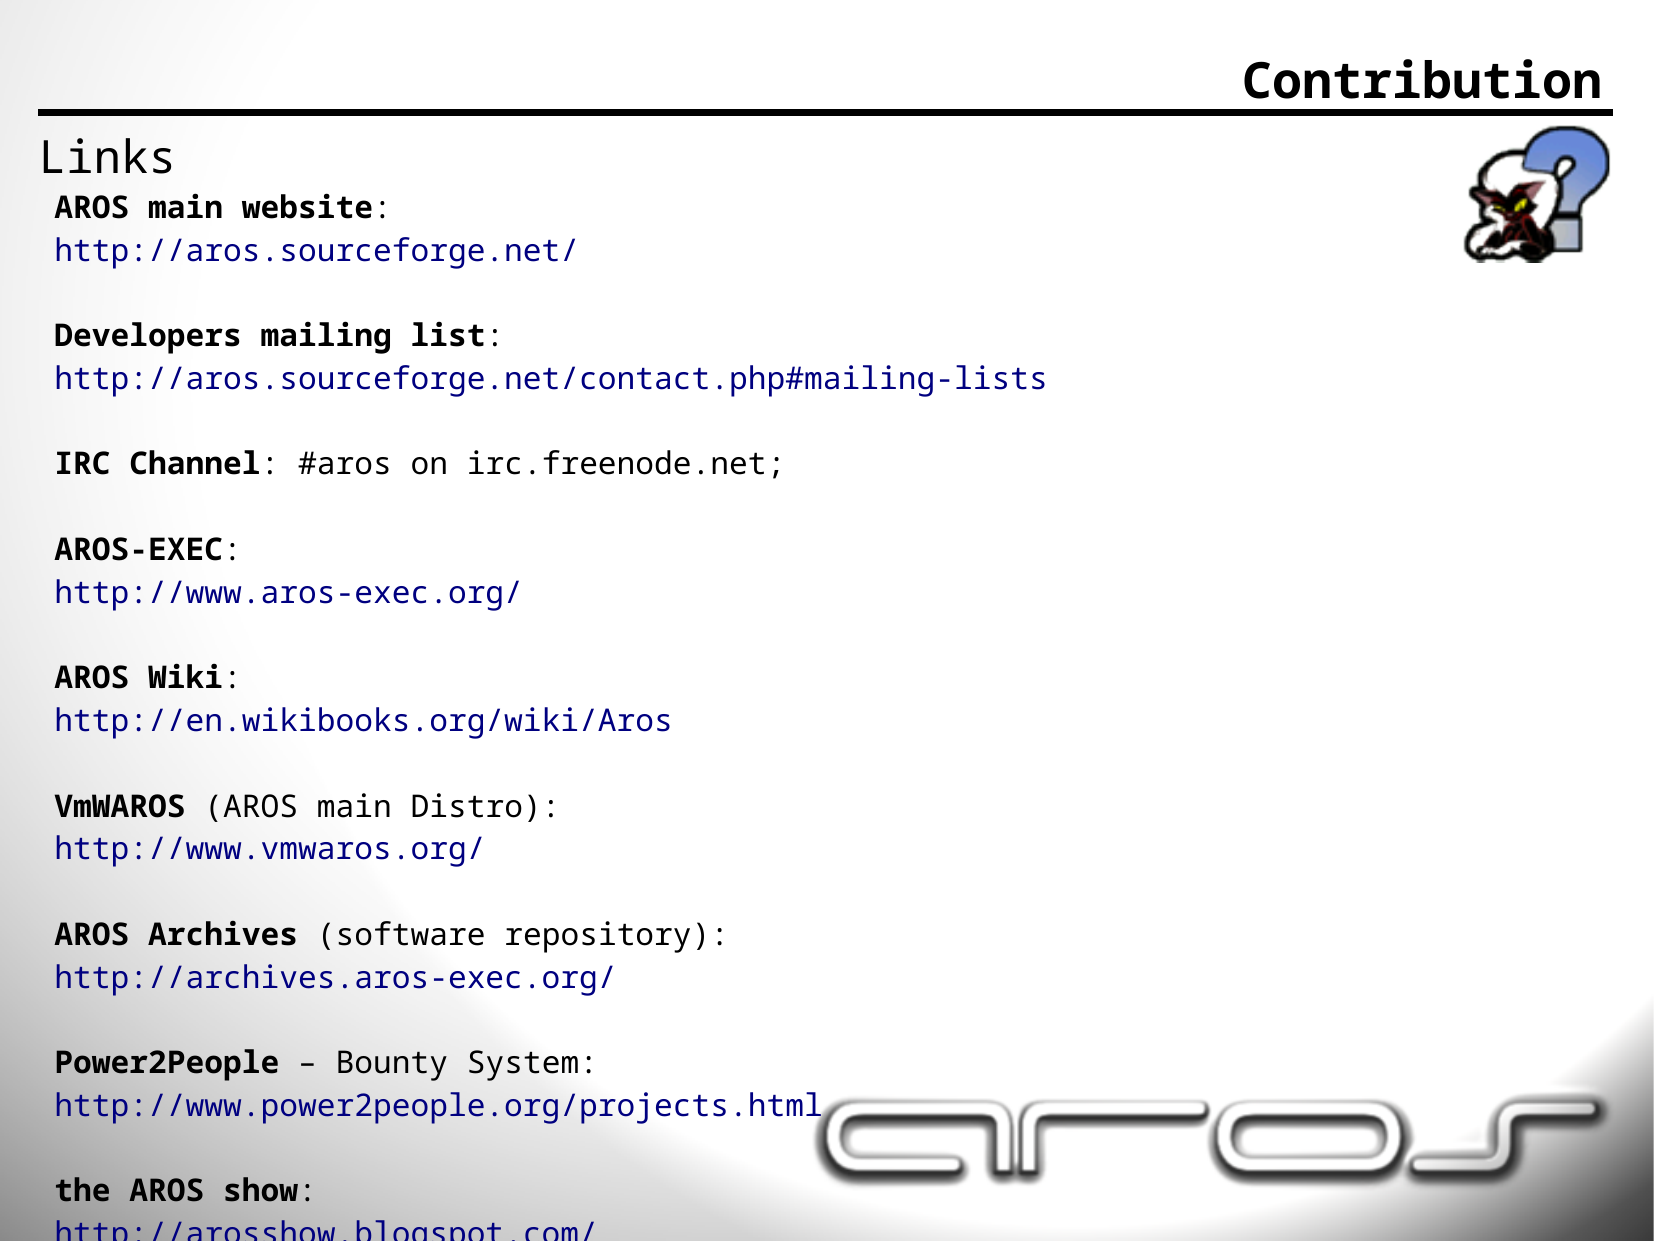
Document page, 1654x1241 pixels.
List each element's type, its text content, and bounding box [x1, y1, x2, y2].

picture [571, 1230, 575, 1241]
text_box Contribution [1227, 37, 1624, 103]
picture [564, 1229, 568, 1241]
picture [453, 1229, 462, 1241]
picture [190, 1236, 198, 1241]
picture [115, 1229, 124, 1241]
text_box Links [23, 116, 192, 178]
picture [359, 1229, 368, 1241]
picture [415, 1229, 424, 1241]
picture [284, 1229, 293, 1241]
picture [396, 1229, 405, 1241]
picture [0, 0, 1654, 1241]
picture [228, 1229, 237, 1241]
picture [303, 1229, 312, 1241]
text_box AROS main website: http://aros.sourceforge.net/ Developers mailing list: http://aros.sourceforge.net/contact.php#mailing-lists IRC Channel: #aros on irc.freenode.net; AROS-EXEC: http://www.aros-exec.org/ AROS Wiki: http://en.wikibooks.org/wiki/Aros VmWAROS (AROS main Distro): http://www.vmwaros.org/ AROS Archives (software repository): http://archives.aros-exec.org/ Power2People – Bounty System: http://www.power2people.org/projects.html the AROS show: http://arosshow.blogspot.com/ AROSWorld: http://www.arosworld.org/ Binary Doodles – my own advocate blog: http://binarydoodles.ilcannocchiale.it/ [39, 177, 1503, 1193]
picture [59, 1229, 68, 1241]
picture [546, 1229, 555, 1241]
picture [471, 1229, 480, 1241]
